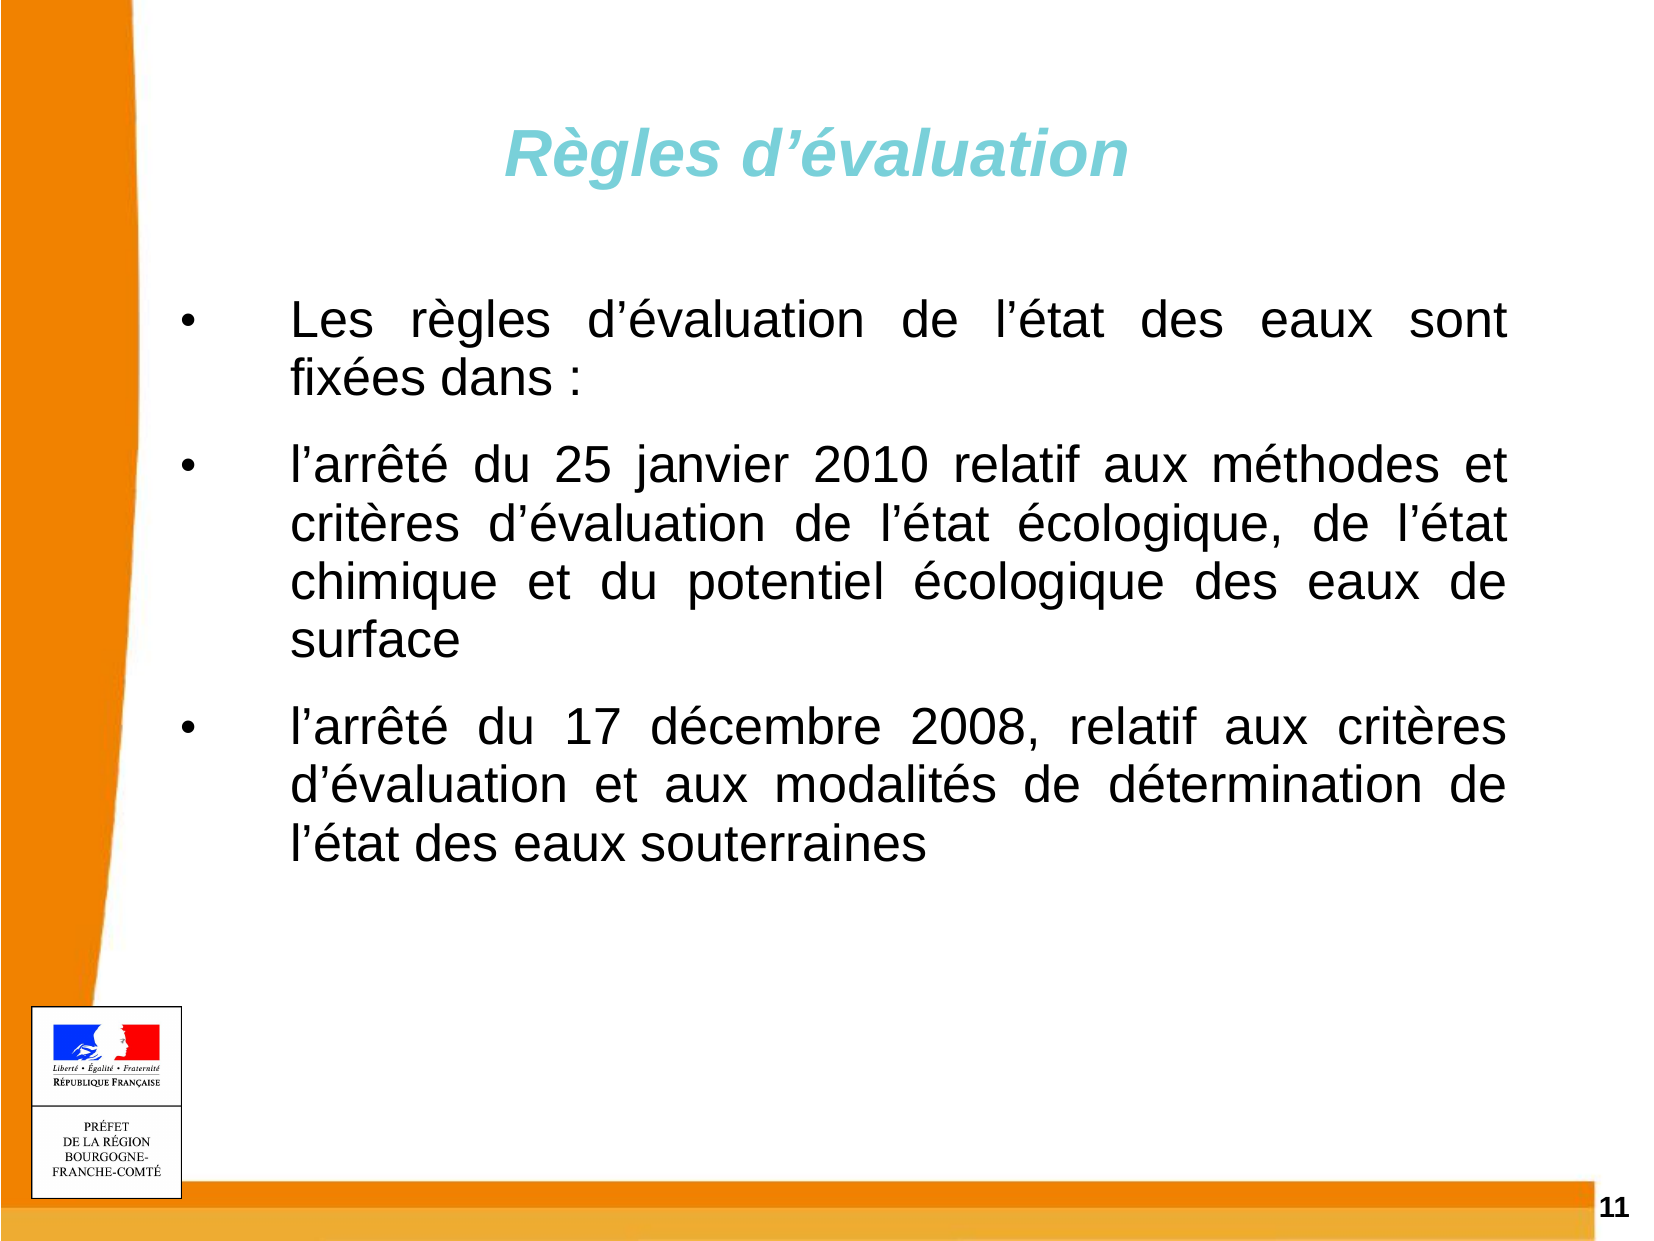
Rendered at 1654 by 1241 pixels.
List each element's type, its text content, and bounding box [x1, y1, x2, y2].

list • Les règles d’évaluation de l’état des eaux sont fixées dans : • l’arrêté du 25 janvier 2010 relatif aux méthodes et critères d’évaluation de l’état écologique, de l’état chimique et du potentiel écologique des eaux de surface • l’arrêté du 17 décembre 2008, relatif aux critères d’évaluation et aux modalités de détermination de l’état des eaux souterraines [179, 290, 1509, 1010]
picture [1, 0, 1654, 1241]
title Règles d’évaluation [82, 49, 1571, 257]
